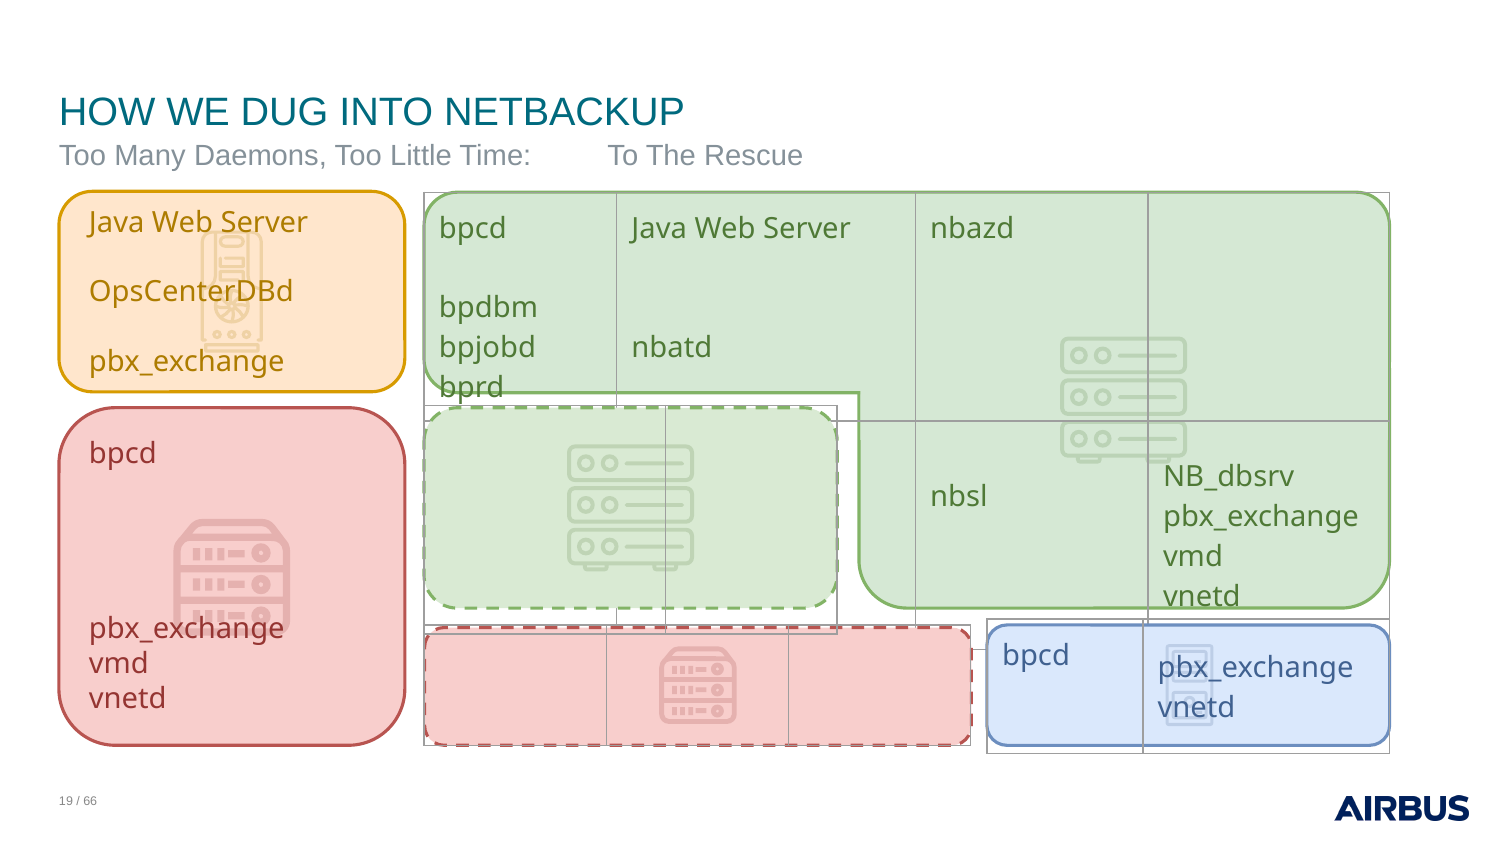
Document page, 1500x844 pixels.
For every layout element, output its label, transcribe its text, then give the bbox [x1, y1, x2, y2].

title HOW WE DUG INTO NETBACKUP Too Many Daemons, Too Little Time: $ ss To The Rescue [58, 80, 1441, 192]
table_header pbx_exchange vnetd [1144, 620, 1389, 753]
table_header [666, 406, 836, 624]
table_header nbazd [916, 193, 1147, 420]
table_header Java Web Server nbatd [617, 193, 915, 420]
text_box bpcd pbx_exchange vmd vnetd [58, 404, 405, 745]
picture [1334, 795, 1469, 821]
table_header bpcd [988, 620, 1142, 753]
table_cell [838, 422, 915, 624]
table_header [789, 626, 970, 745]
table_header [425, 626, 606, 745]
table_header [607, 626, 788, 745]
text_box Java Web Server OpsCenterDBd pbx_exchange [58, 172, 405, 404]
table_header [425, 406, 665, 624]
table_cell nbsl [916, 422, 1147, 649]
table_header bpcd bpdbm bpjobd bprd [425, 193, 616, 405]
table_header [1149, 193, 1389, 420]
table_cell NB_dbsrv pbx_exchange vmd vnetd [1149, 422, 1389, 618]
